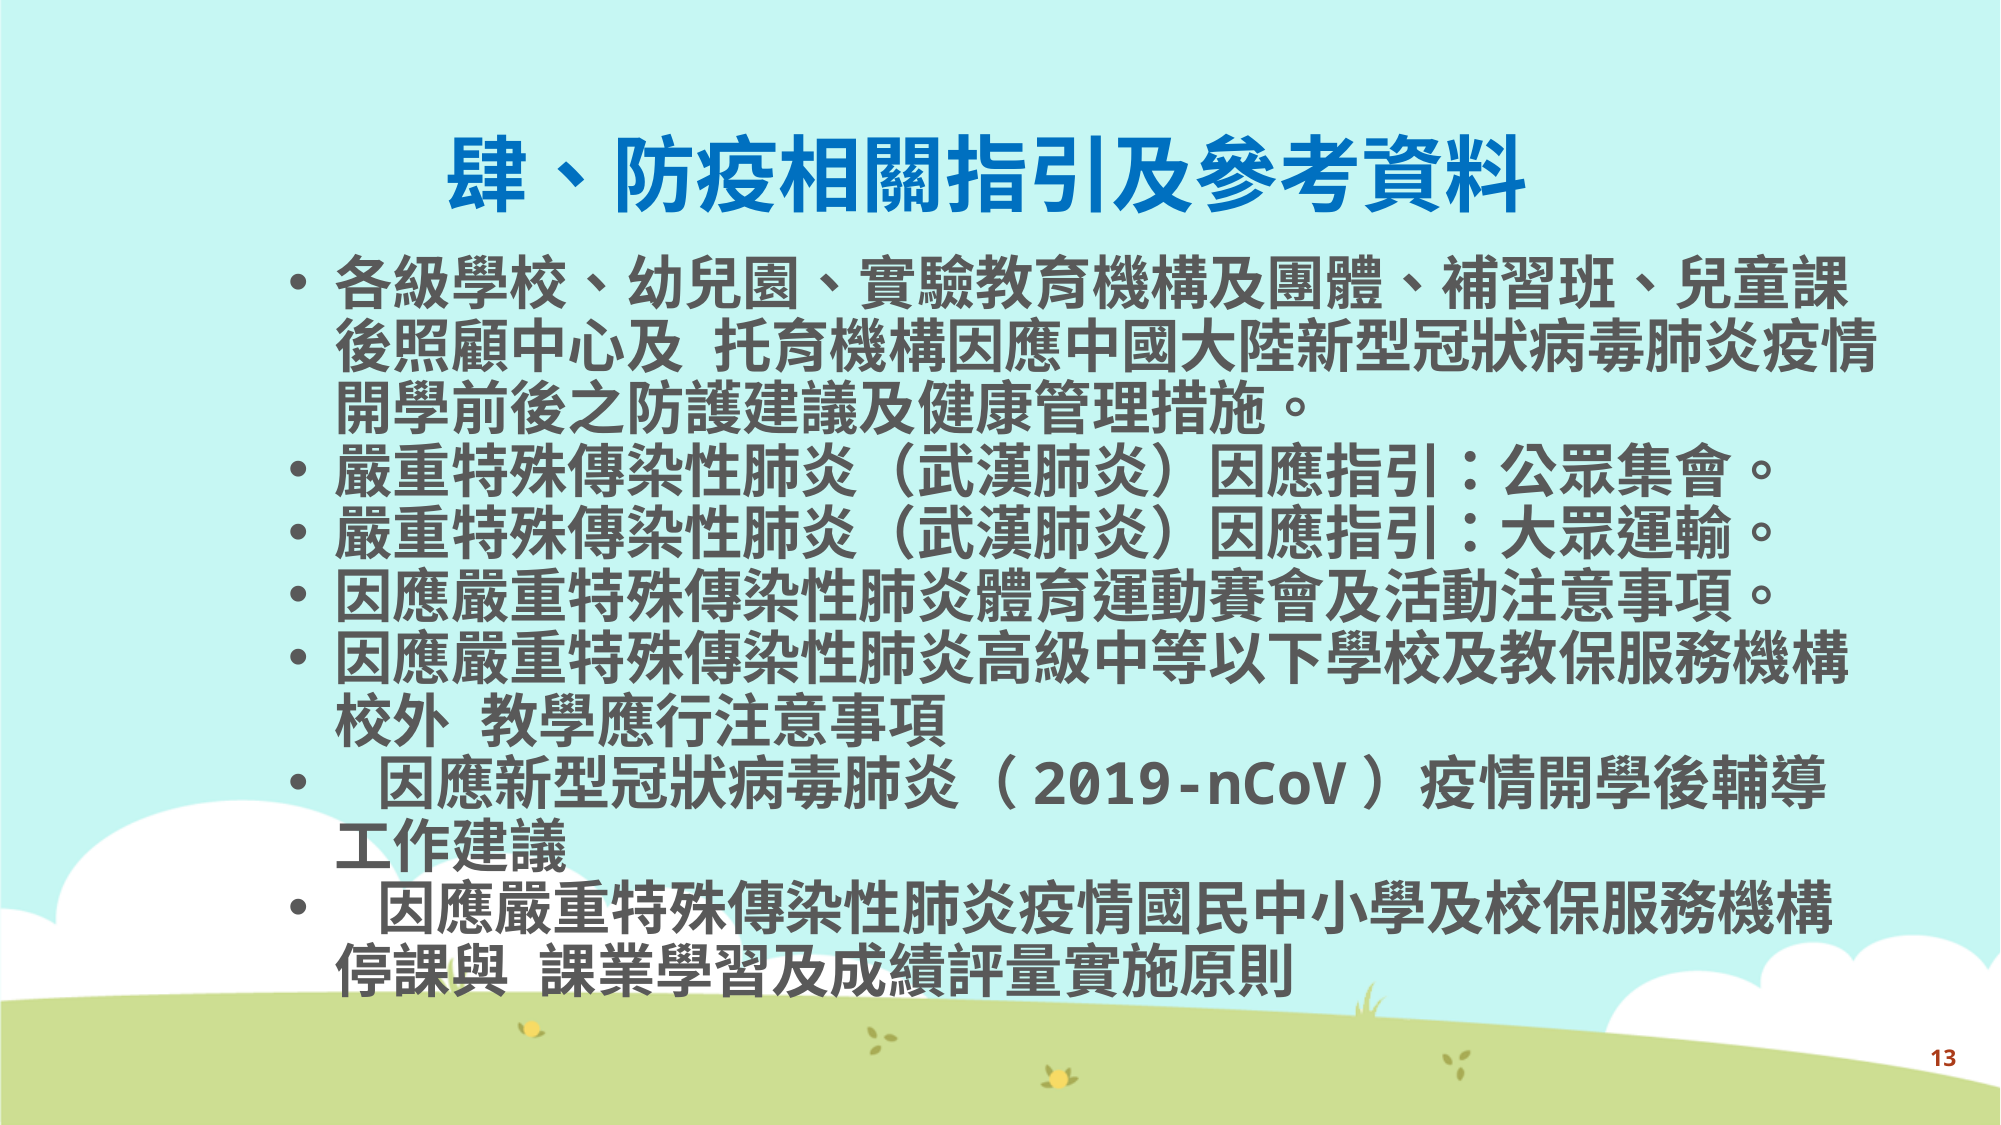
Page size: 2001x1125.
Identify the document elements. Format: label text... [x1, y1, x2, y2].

text_box 各級學校、幼兒園、實驗教育機構及團體、補習班、兒童課後照顧中心及 托育機構因應中國大陸新型冠狀病毒肺炎疫情開學前後之防護建議及健康管理措施。 嚴重特殊傳染性肺炎（武漢肺炎）因應指引：公眾集會。 嚴重特殊傳染性肺炎（武漢肺炎）因應指引：大眾運輸。 因應嚴重特殊傳染性肺炎體育運動賽會及活動注意事項。 因應嚴重特殊傳染性肺炎高級中等以下學校及教保服務機構校外 教學應行注意事項 因應新型冠狀病毒肺炎（2019-nCoV）疫情開學後輔導工作建議 因應嚴重特殊傳染性肺炎疫情國民中小學及校保服務機構停課與 課業學習及成績評量實施原則 [273, 246, 1900, 1012]
text_box 肆、防疫相關指引及參考資料 [169, 126, 1805, 247]
picture [0, 0, 2001, 1125]
text_box <number> [1899, 1030, 1988, 1088]
